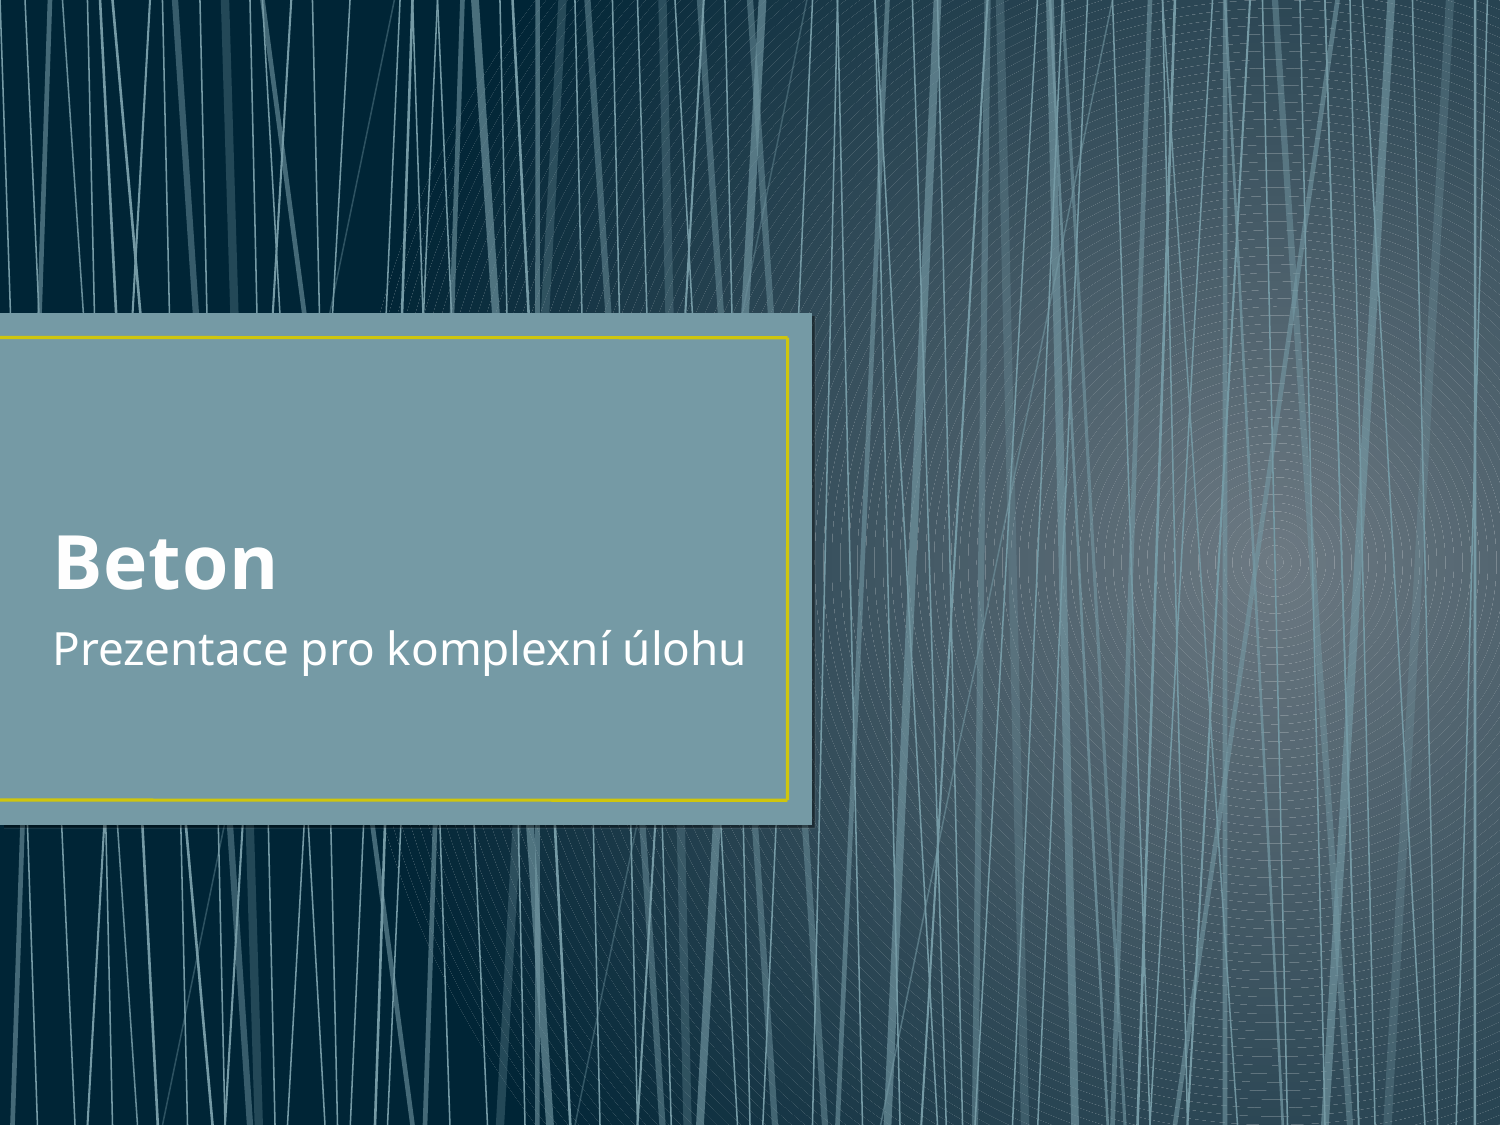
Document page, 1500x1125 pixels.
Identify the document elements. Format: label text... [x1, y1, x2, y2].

title Beton [37, 349, 763, 612]
subtitle Prezentace pro komplexní úlohu [37, 612, 763, 788]
